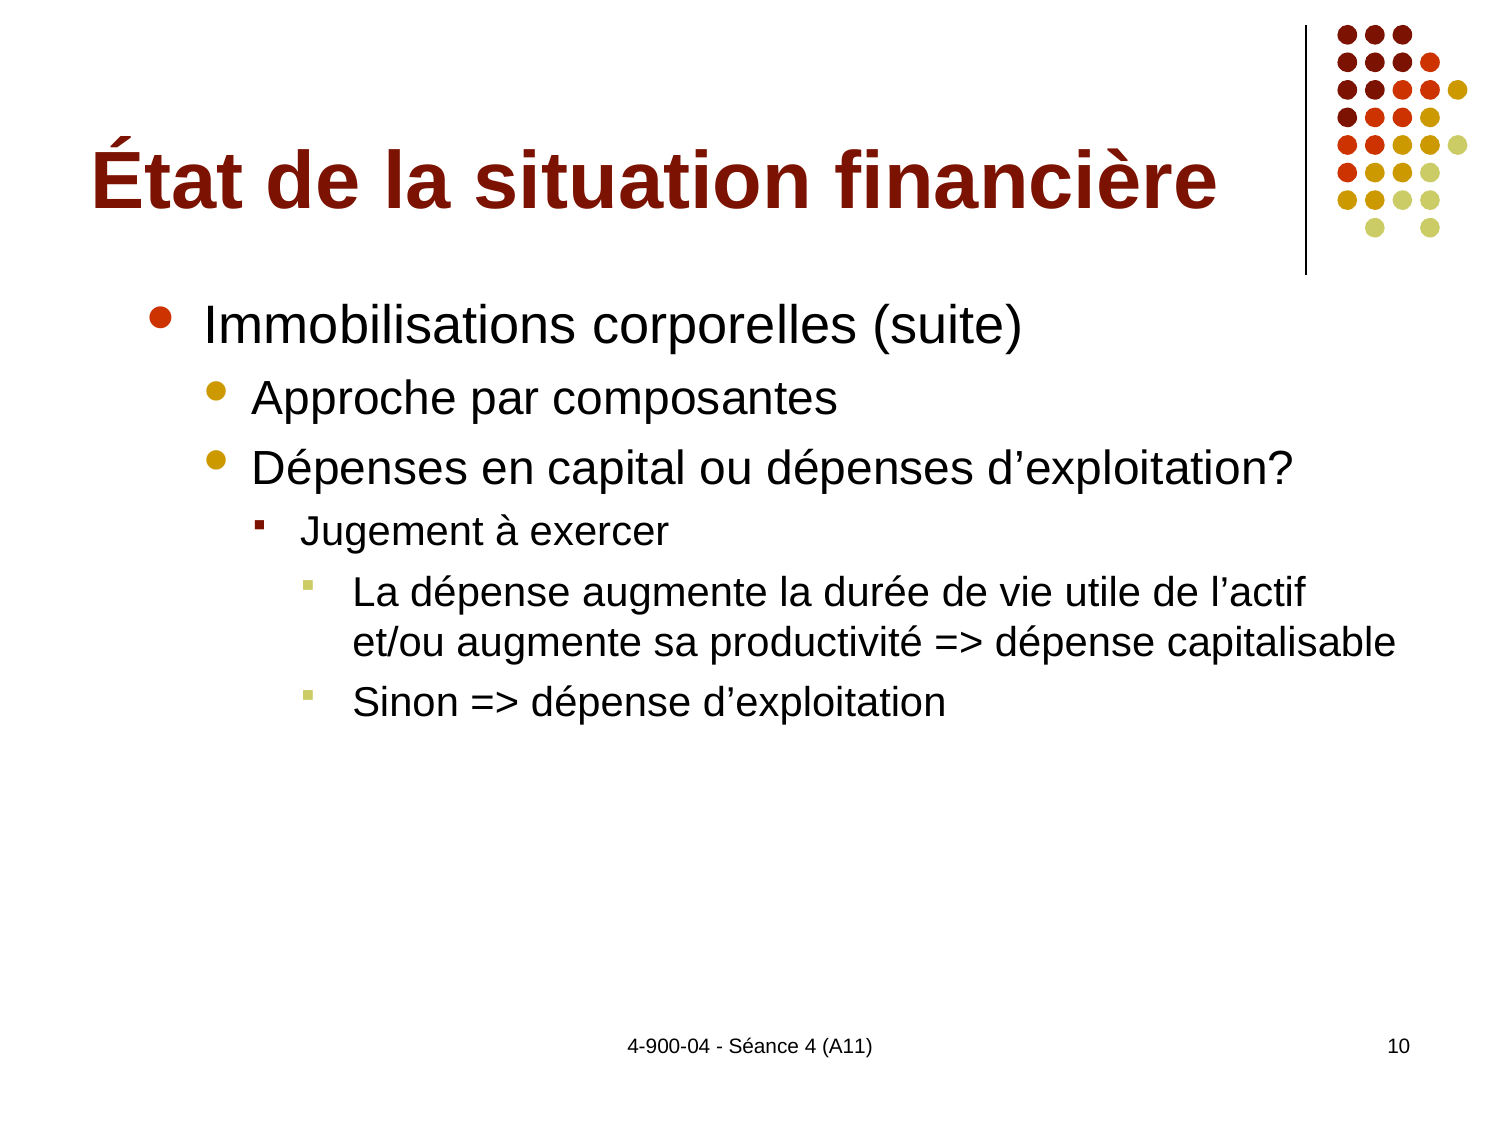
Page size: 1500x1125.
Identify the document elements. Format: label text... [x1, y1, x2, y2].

title État de la situation financière [74, 20, 1313, 233]
text_box <numéro> [1074, 1025, 1426, 1101]
list Immobilisations corporelles (suite) Approche par composantes Dépenses en capital ou dépenses d’exploitation? Jugement à exercer La dépense augmente la durée de vie utile de l’actif et/ou augmente sa productivité => dépense capitalisable Sinon => dépense d’exploitation [75, 282, 1426, 1006]
text_box 4-900-04 - Séance 4 (A11) [512, 1025, 988, 1101]
